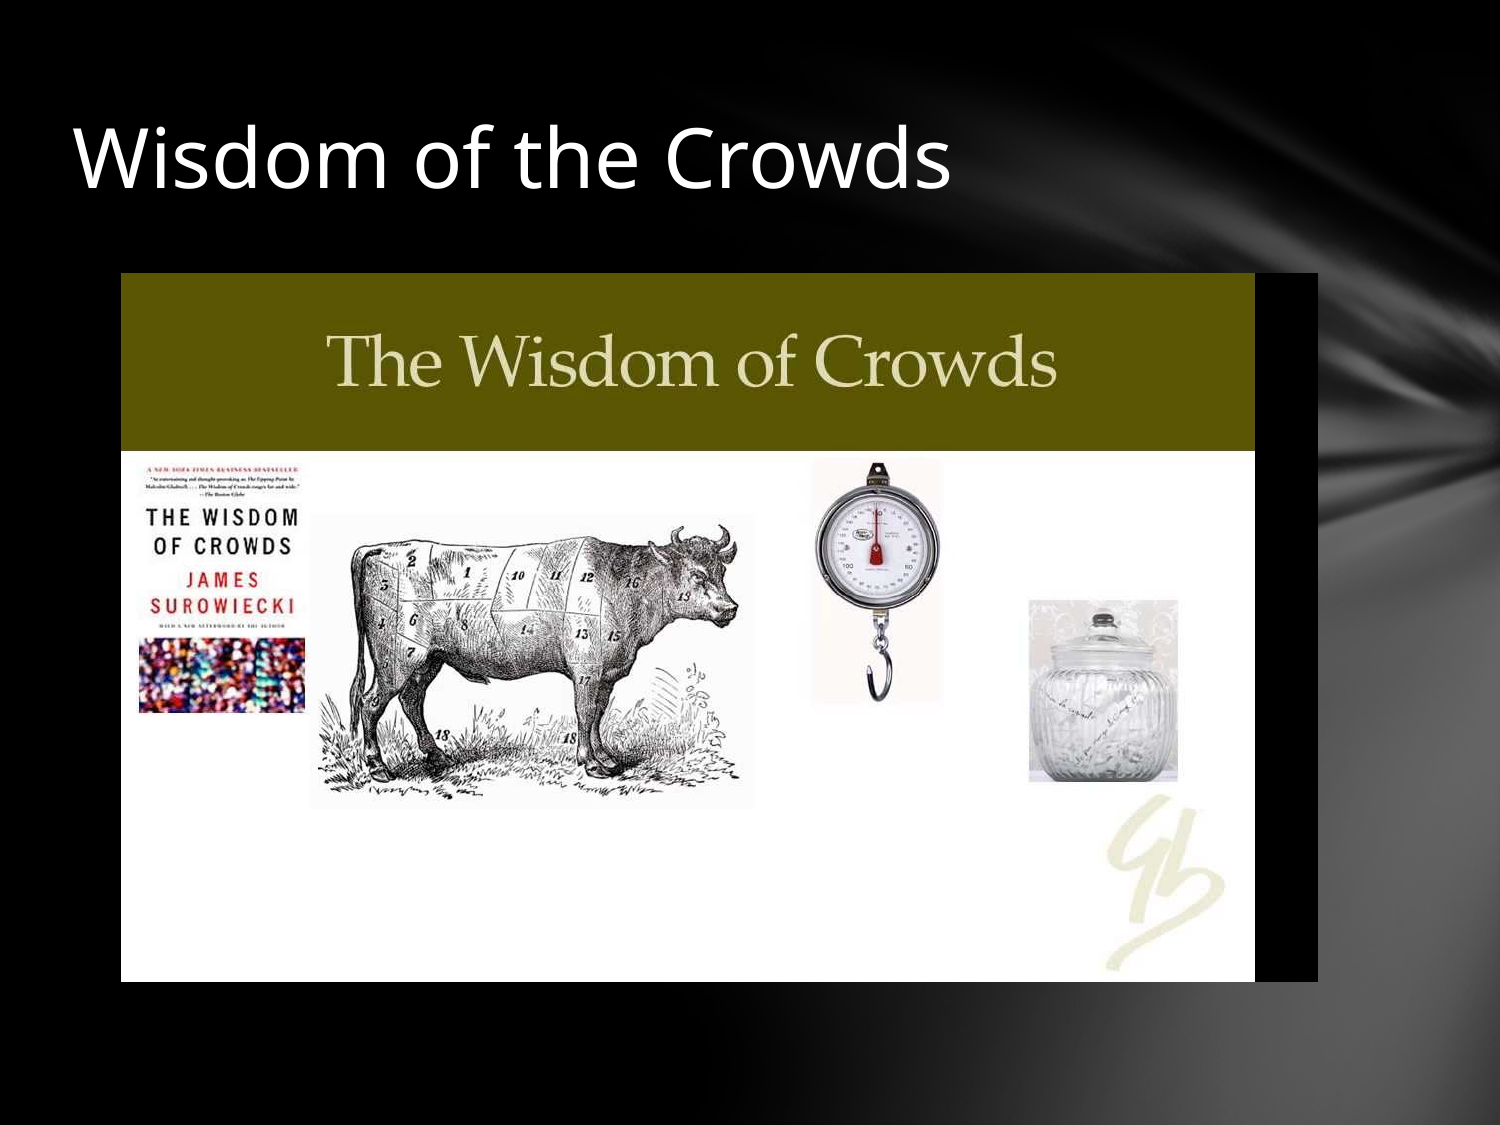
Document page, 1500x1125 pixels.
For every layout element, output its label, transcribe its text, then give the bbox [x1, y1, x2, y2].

picture [57, 273, 1318, 982]
title Wisdom of the Crowds [57, 37, 1318, 213]
